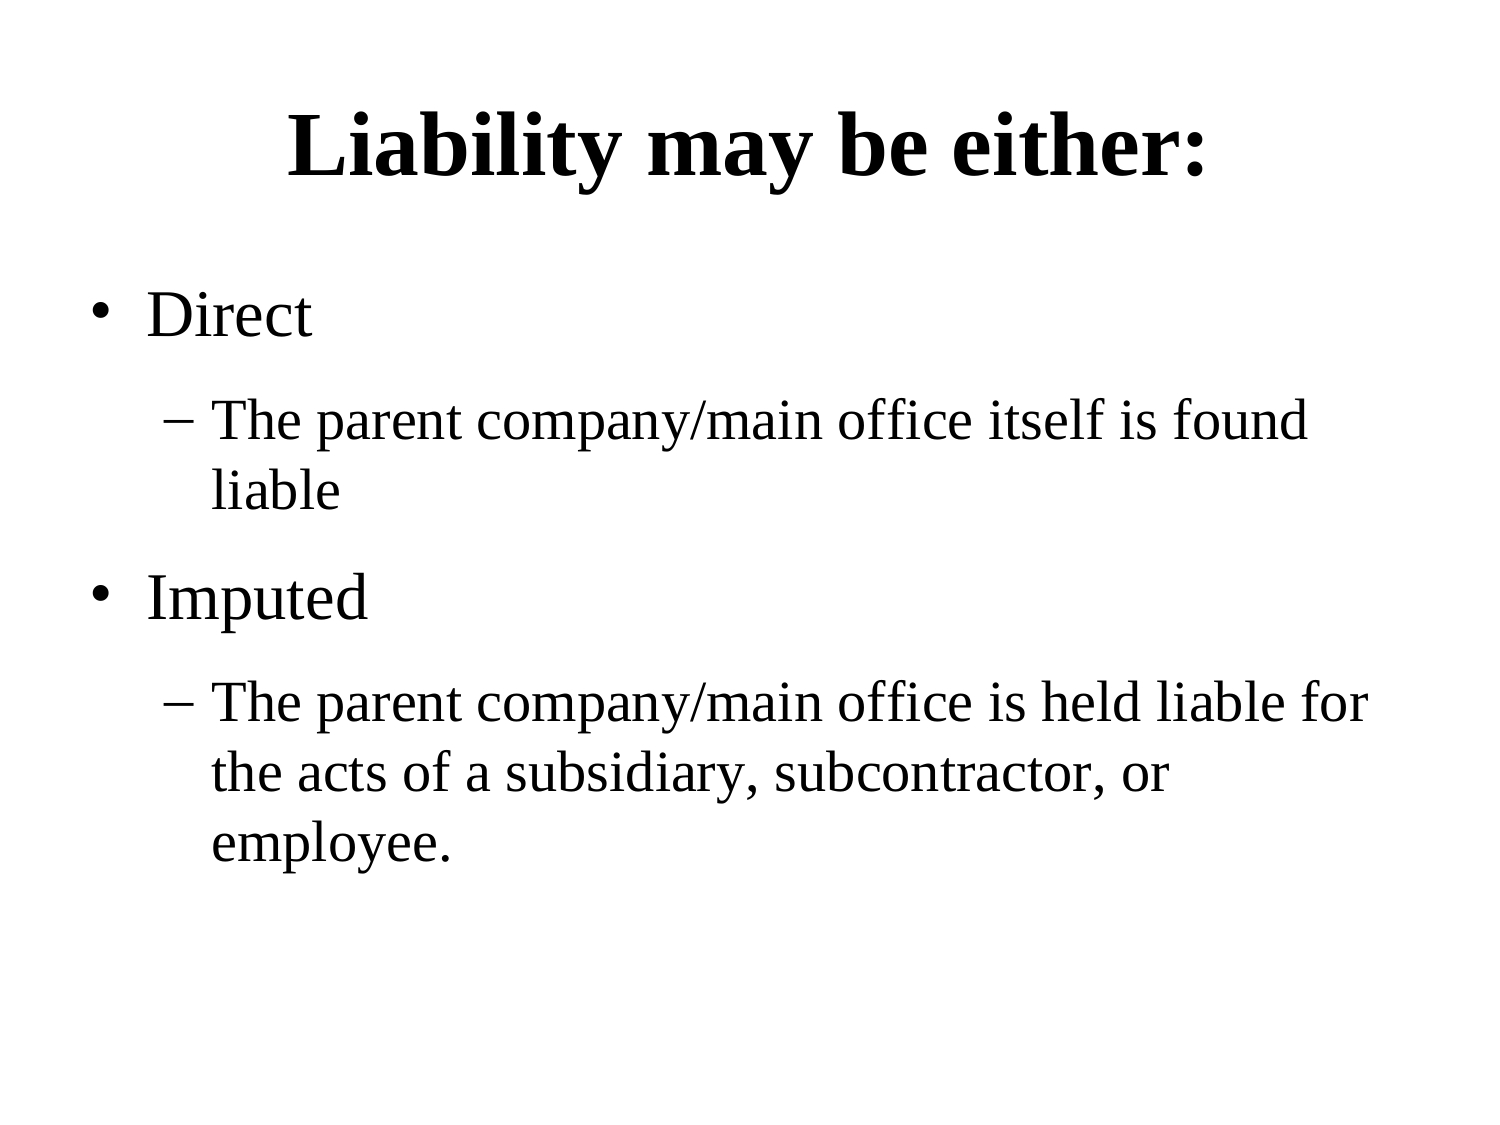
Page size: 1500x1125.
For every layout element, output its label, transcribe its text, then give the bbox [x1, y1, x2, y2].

title Liability may be either: [75, 45, 1426, 233]
list Direct The parent company/main office itself is found liable Imputed The parent company/main office is held liable for the acts of a subsidiary, subcontractor, or employee. [75, 262, 1426, 1005]
